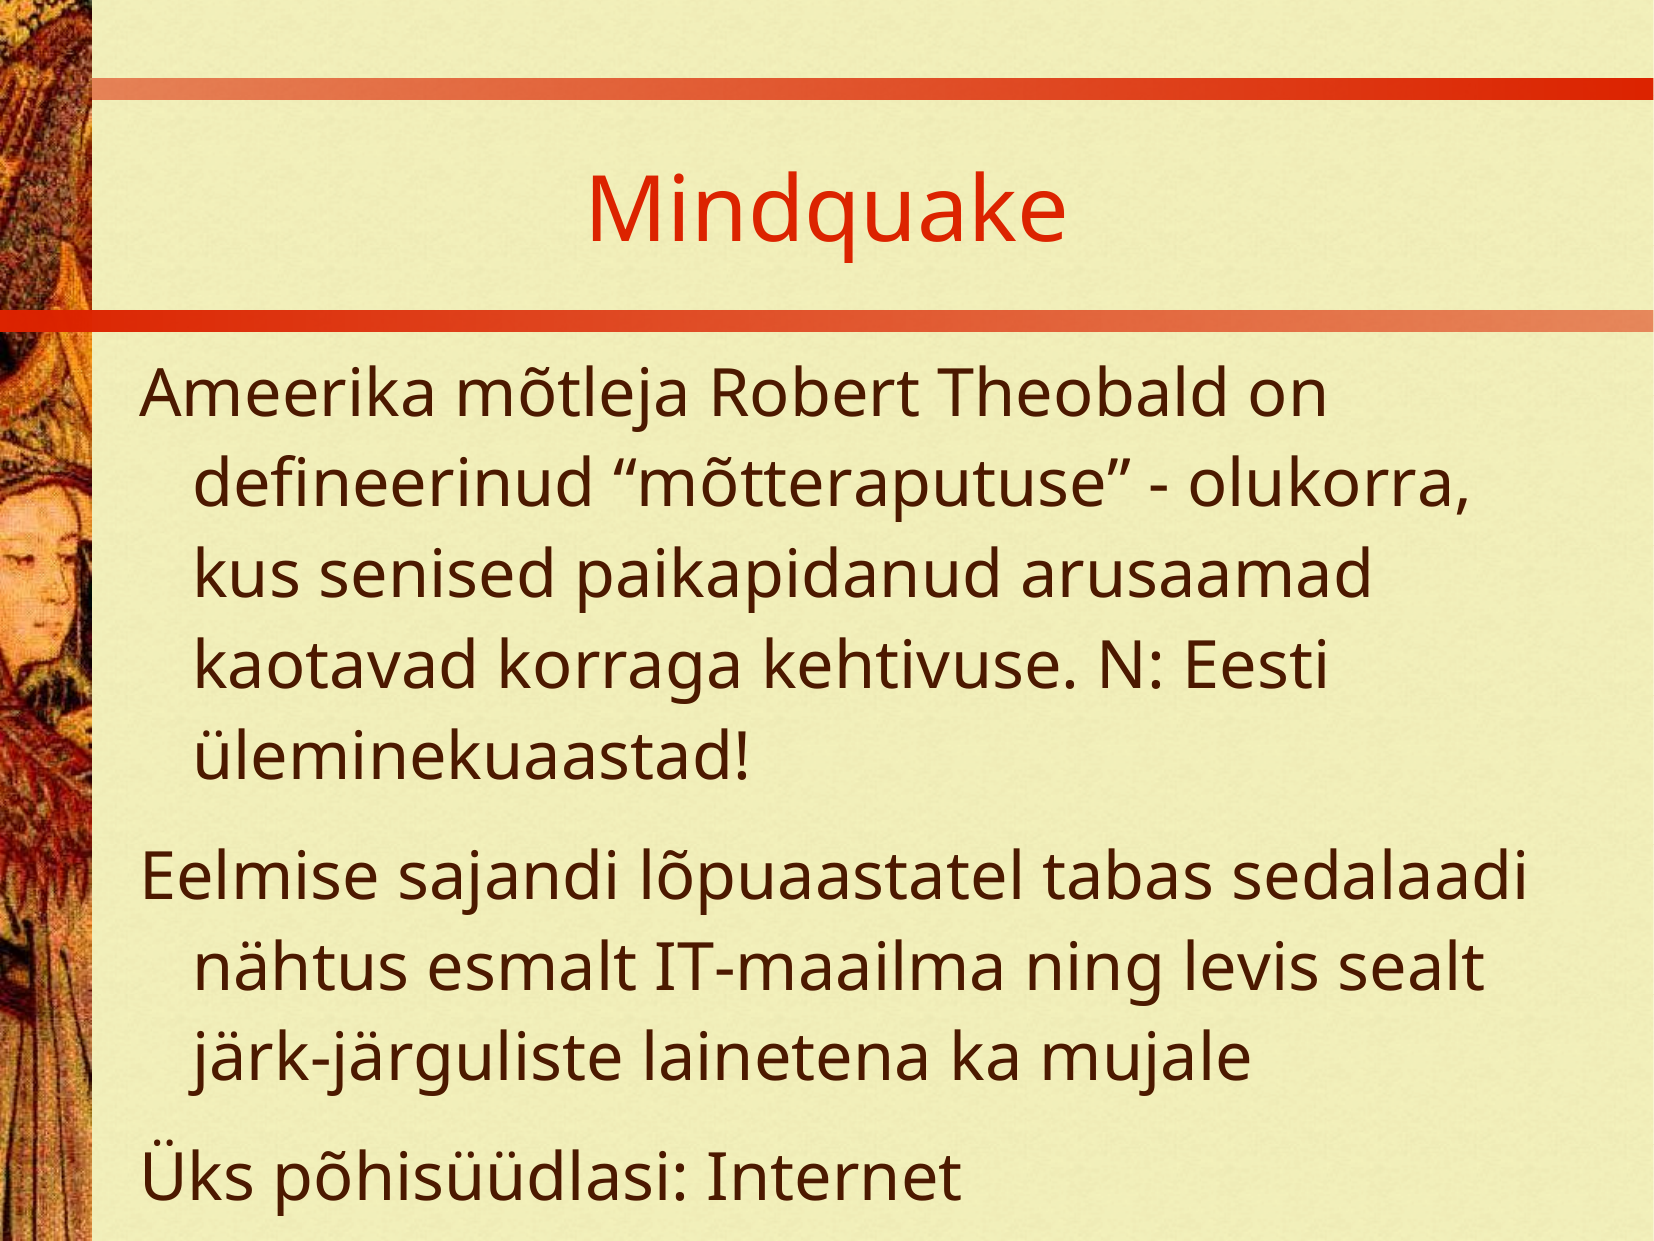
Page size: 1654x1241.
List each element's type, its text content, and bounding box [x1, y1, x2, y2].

picture [0, 0, 1654, 310]
list Ameerika mõtleja Robert Theobald on defineerinud “mõtteraputuse” - olukorra, kus senised paikapidanud arusaamad kaotavad korraga kehtivuse. N: Eesti üleminekuaastad! Eelmise sajandi lõpuaastatel tabas sedalaadi nähtus esmalt IT-maailma ning levis sealt järk-järguliste lainetena ka mujale Üks põhisüüdlasi: Internet [121, 344, 1534, 1127]
title Mindquake [121, 102, 1534, 311]
picture [0, 332, 1654, 1241]
